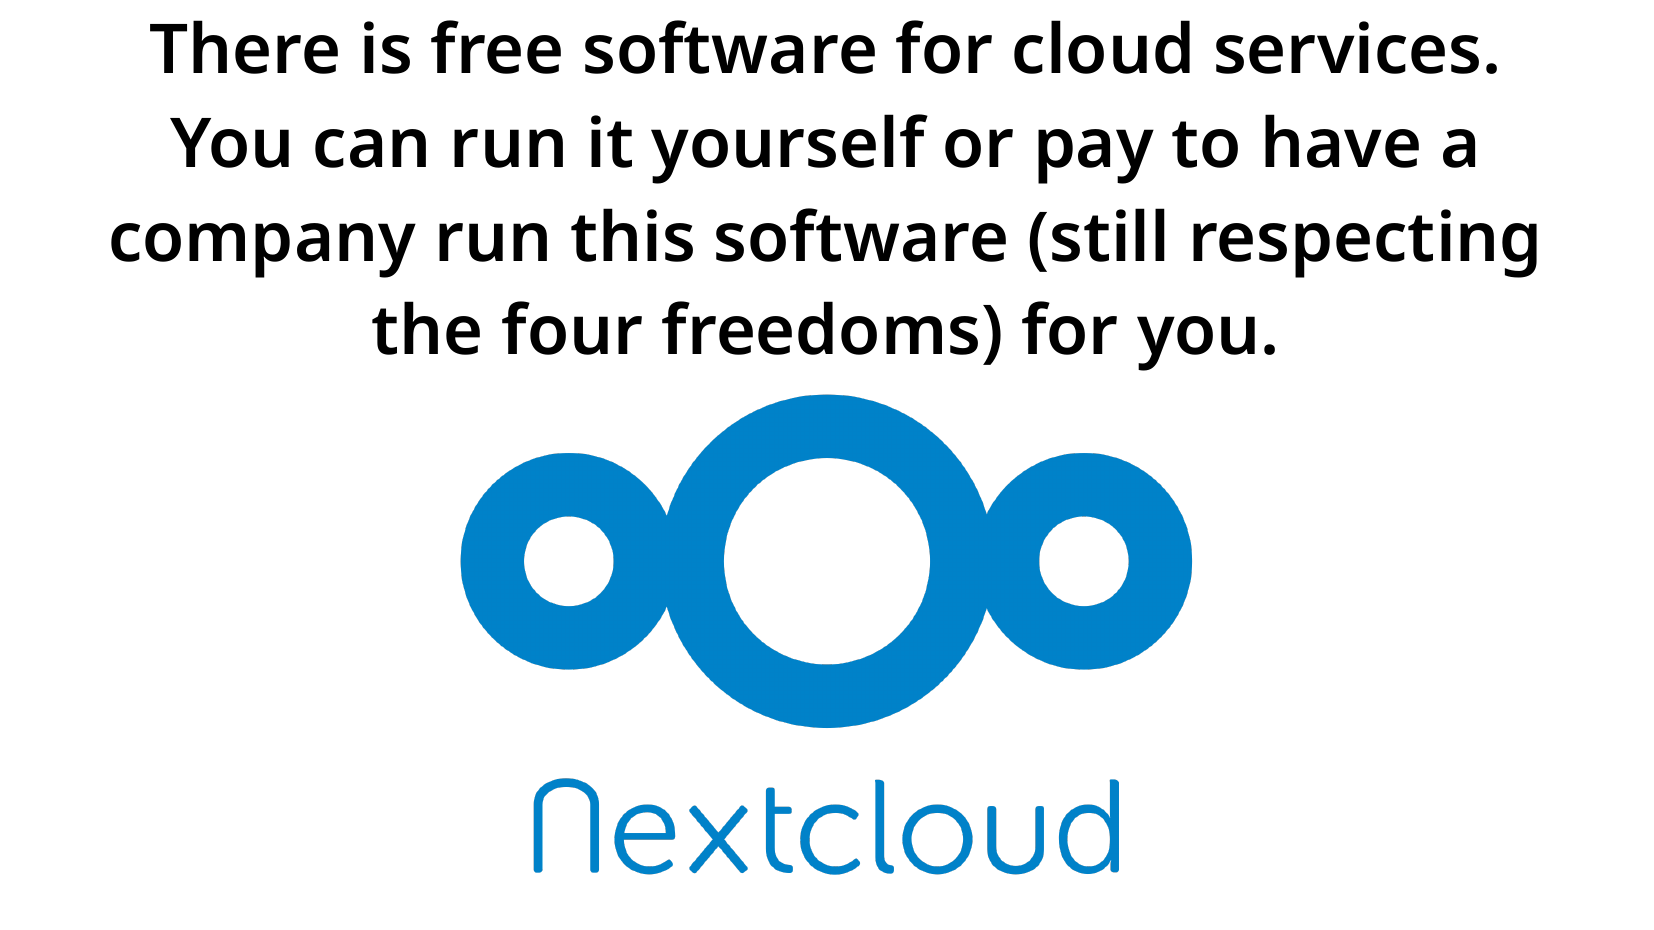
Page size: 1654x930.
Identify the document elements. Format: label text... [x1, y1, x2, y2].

picture [396, 355, 1257, 930]
title There is free software for cloud services. You can run it yourself or pay to have a company run this software (still respecting the four freedoms) for you. [82, 20, 1571, 355]
